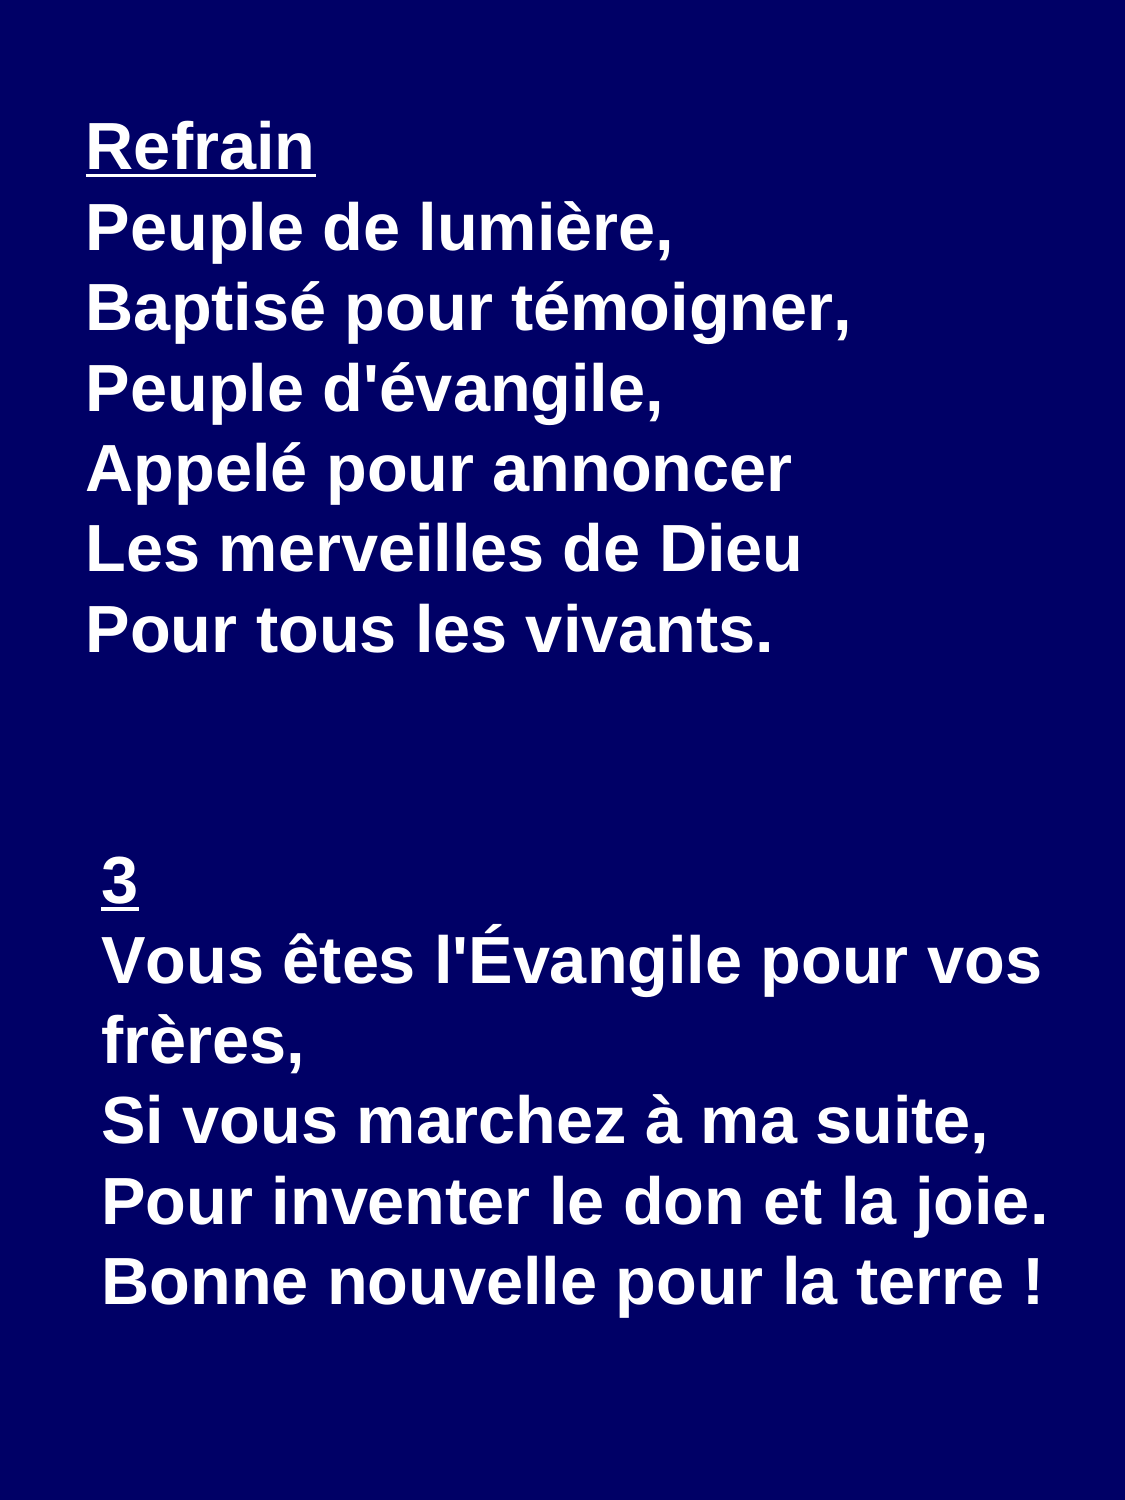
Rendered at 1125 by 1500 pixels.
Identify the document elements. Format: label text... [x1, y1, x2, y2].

text_box Refrain Peuple de lumière, Baptisé pour témoigner, Peuple d'évangile, Appelé pour annoncer Les merveilles de Dieu Pour tous les vivants. 3 Vous êtes l'Évangile pour vos frères, Si vous marchez à ma suite, Pour inventer le don et la joie. Bonne nouvelle pour la terre ! [11, 35, 1098, 1500]
